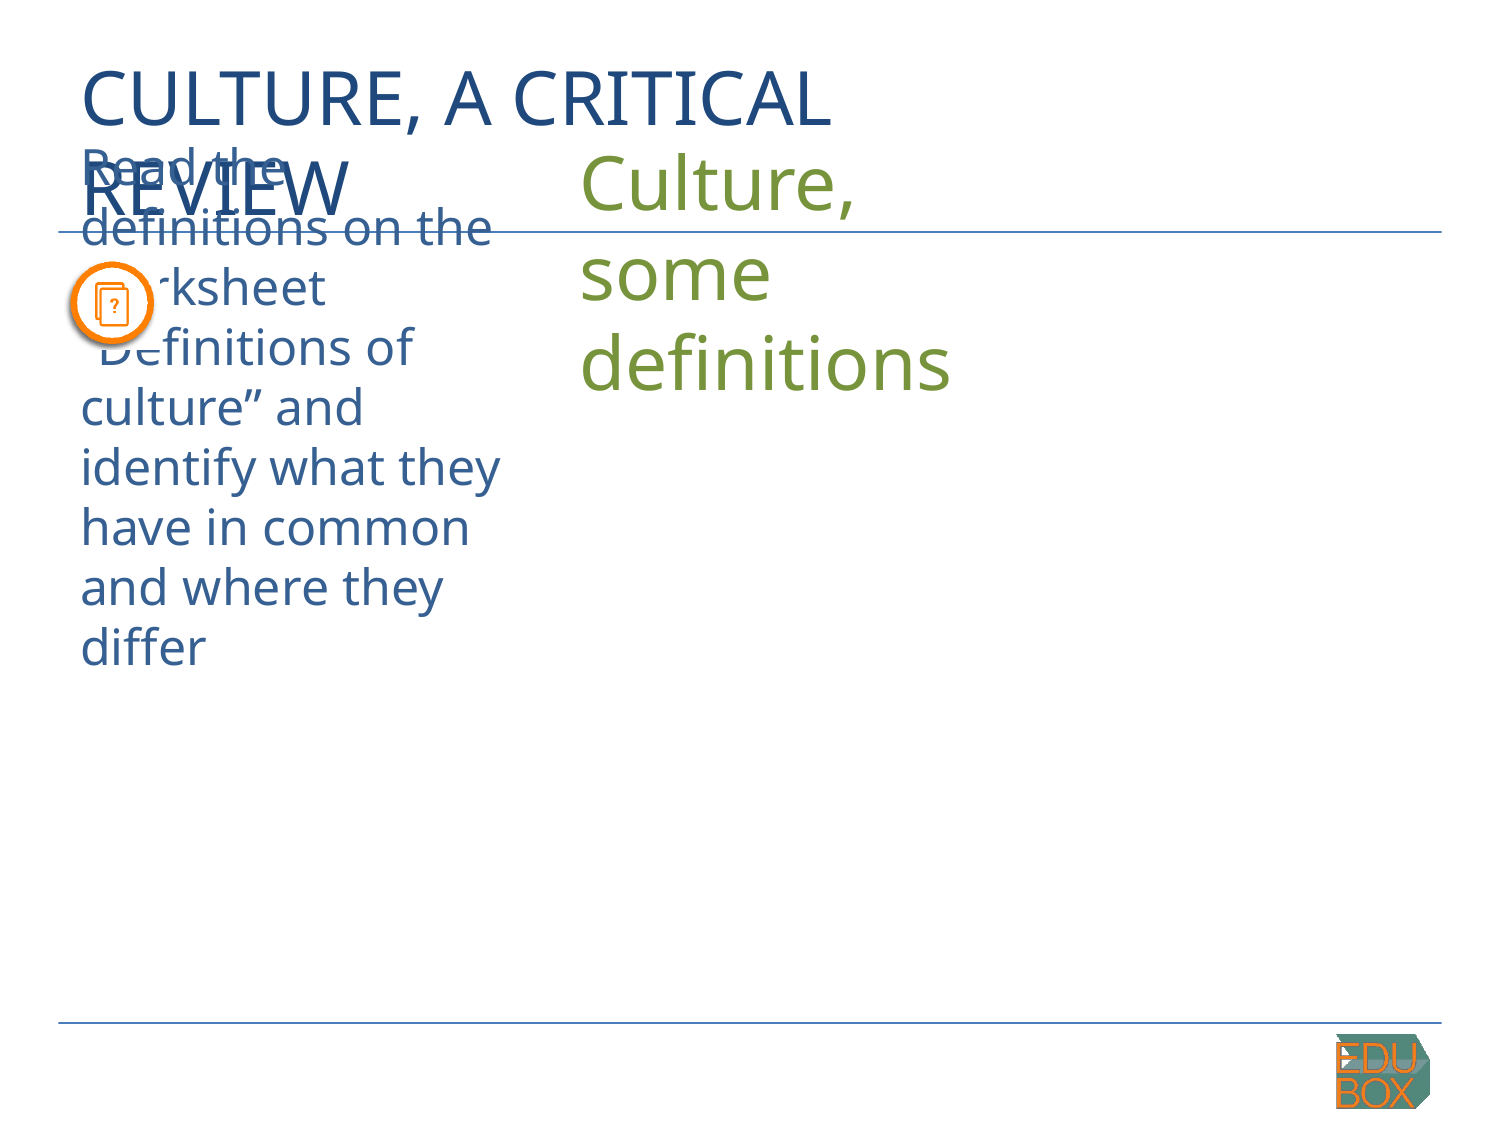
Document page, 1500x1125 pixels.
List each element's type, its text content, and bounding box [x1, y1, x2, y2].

picture [64, 255, 160, 350]
list Culture, some definitions [64, 127, 1040, 247]
picture [1328, 1028, 1437, 1114]
list Read the definitions on the worksheet “Definitions of culture” and identify what they have in common and where they differ [171, 255, 1459, 1005]
title CULTURE, A CRITICAL REVIEW [64, 42, 1306, 153]
